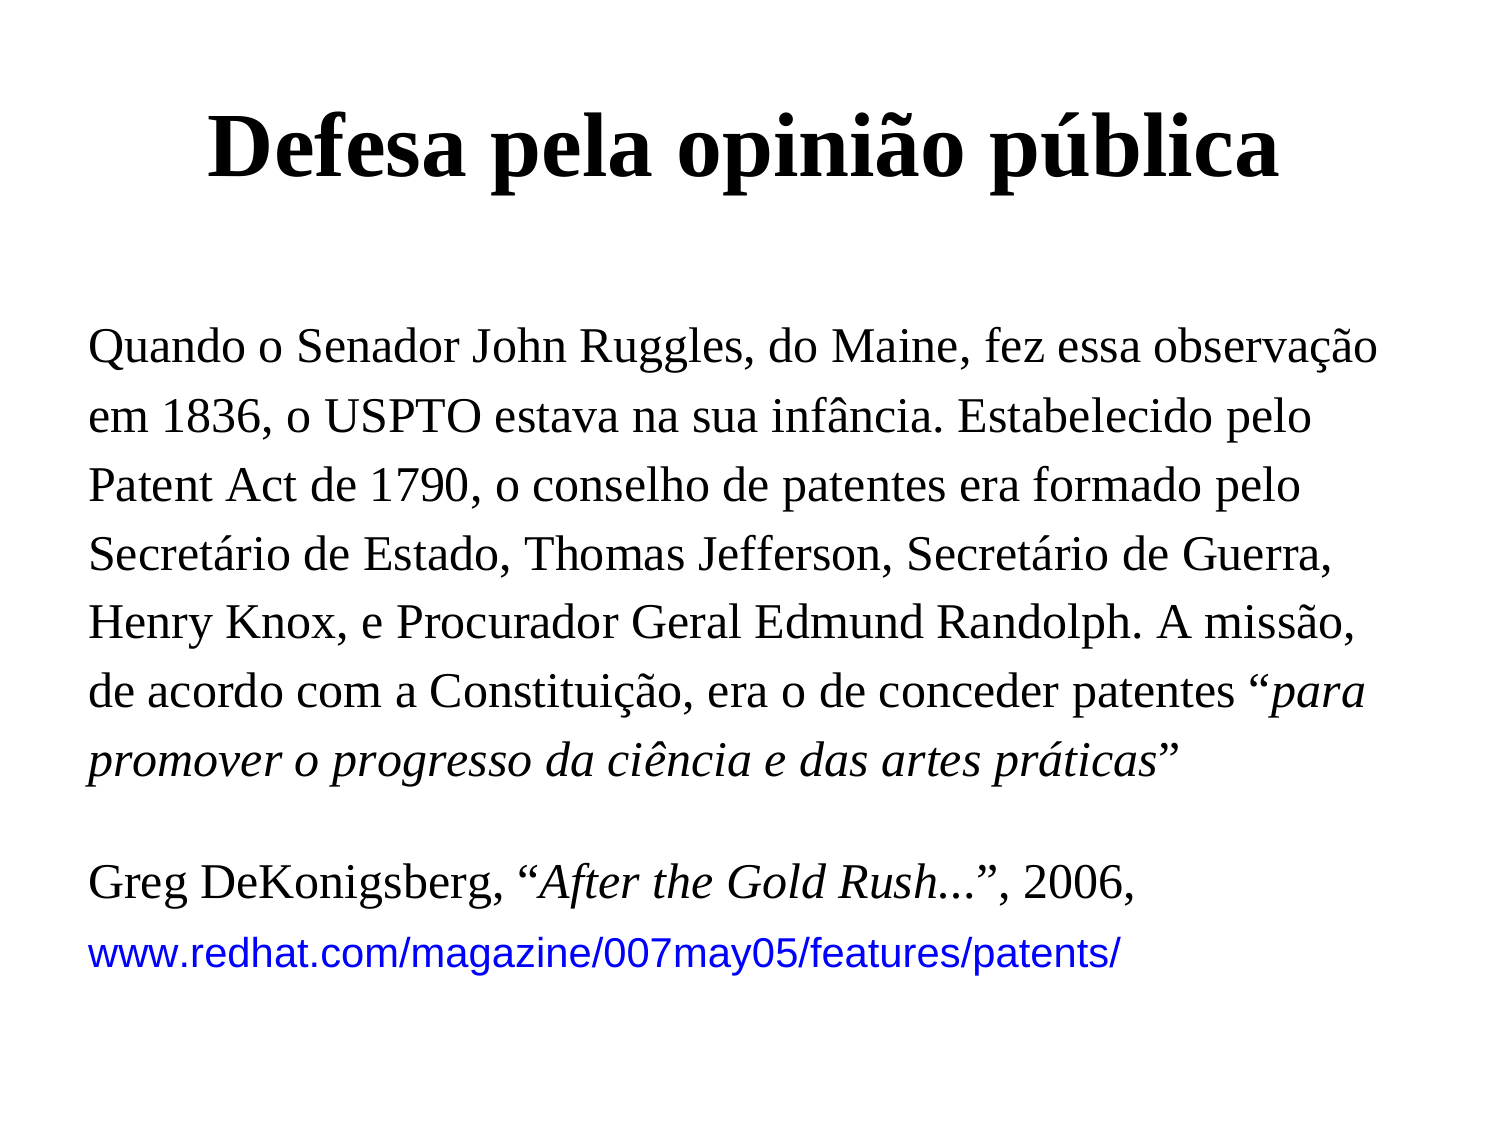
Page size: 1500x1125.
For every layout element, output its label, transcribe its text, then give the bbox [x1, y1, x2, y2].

text_box Quando o Senador John Ruggles, do Maine, fez essa observação em 1836, o USPTO estava na sua infância. Estabelecido pelo Patent Act de 1790, o conselho de patentes era formado pelo Secretário de Estado, Thomas Jefferson, Secretário de Guerra, Henry Knox, e Procurador Geral Edmund Randolph. A missão, de acordo com a Constituição, era o de conceder patentes “para promover o progresso da ciência e das artes práticas” Greg DeKonigsberg, “After the Gold Rush...”, 2006, www.redhat.com/magazine/007may05/features/patents/ [88, 222, 1389, 1066]
title Defesa pela opinião pública [20, 62, 1469, 223]
